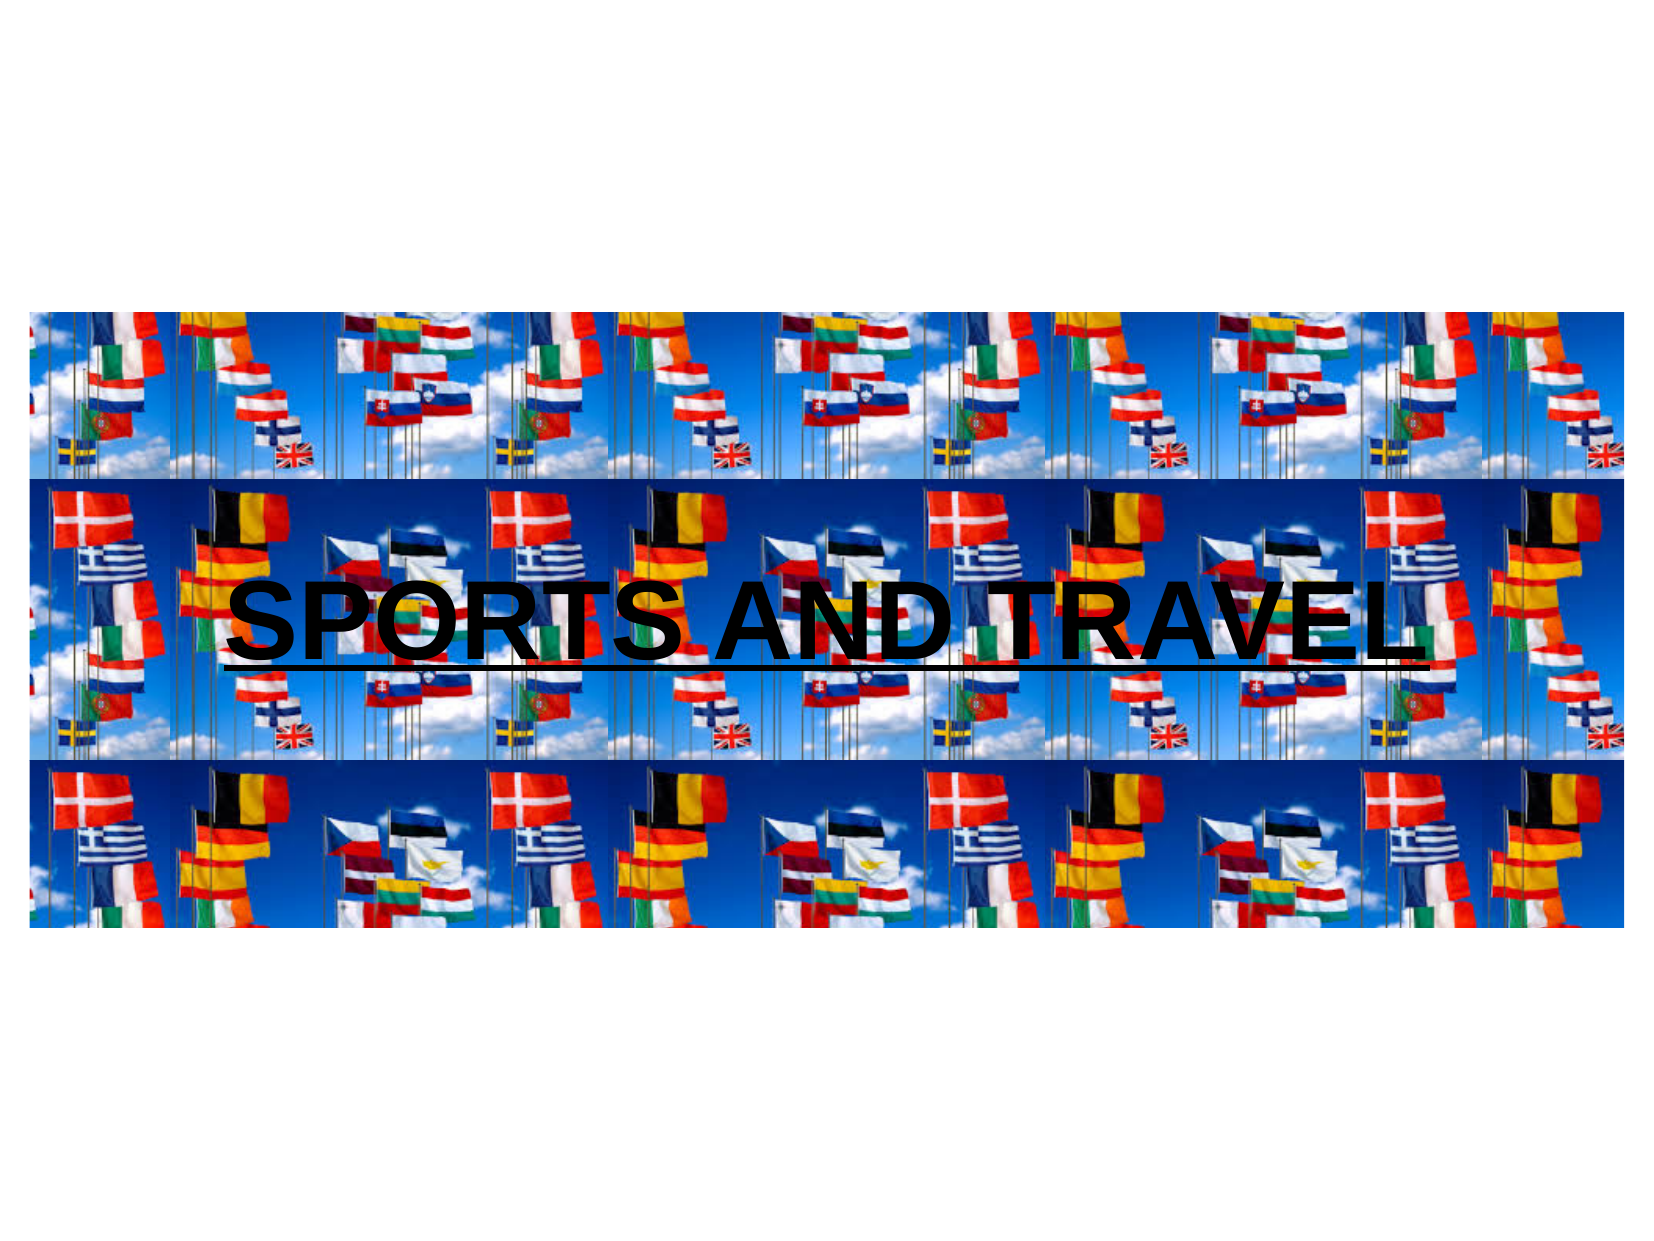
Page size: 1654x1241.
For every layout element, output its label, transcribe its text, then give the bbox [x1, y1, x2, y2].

title SPORTS AND TRAVEL [29, 312, 1625, 928]
